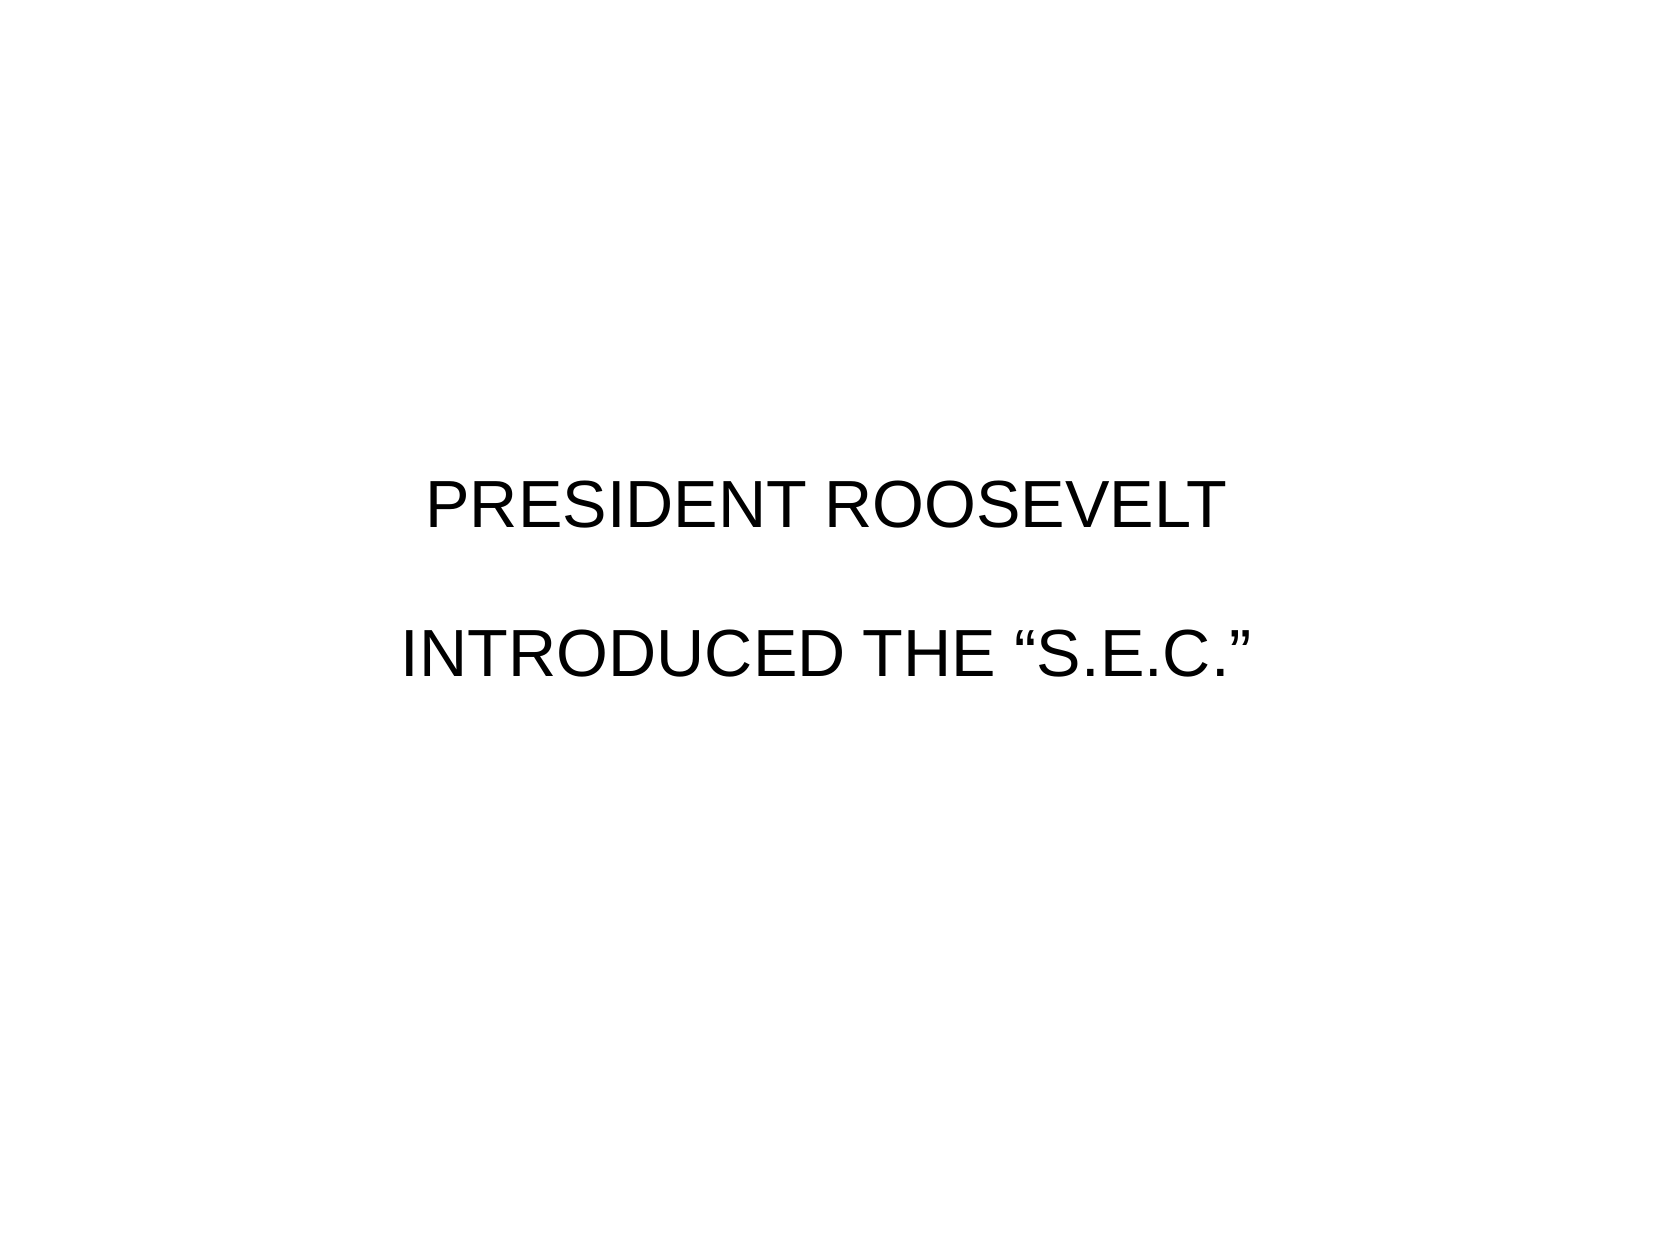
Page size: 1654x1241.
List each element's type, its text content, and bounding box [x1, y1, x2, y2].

subtitle PRESIDENT ROOSEVELT INTRODUCED THE “S.E.C.” [82, 49, 1571, 1109]
